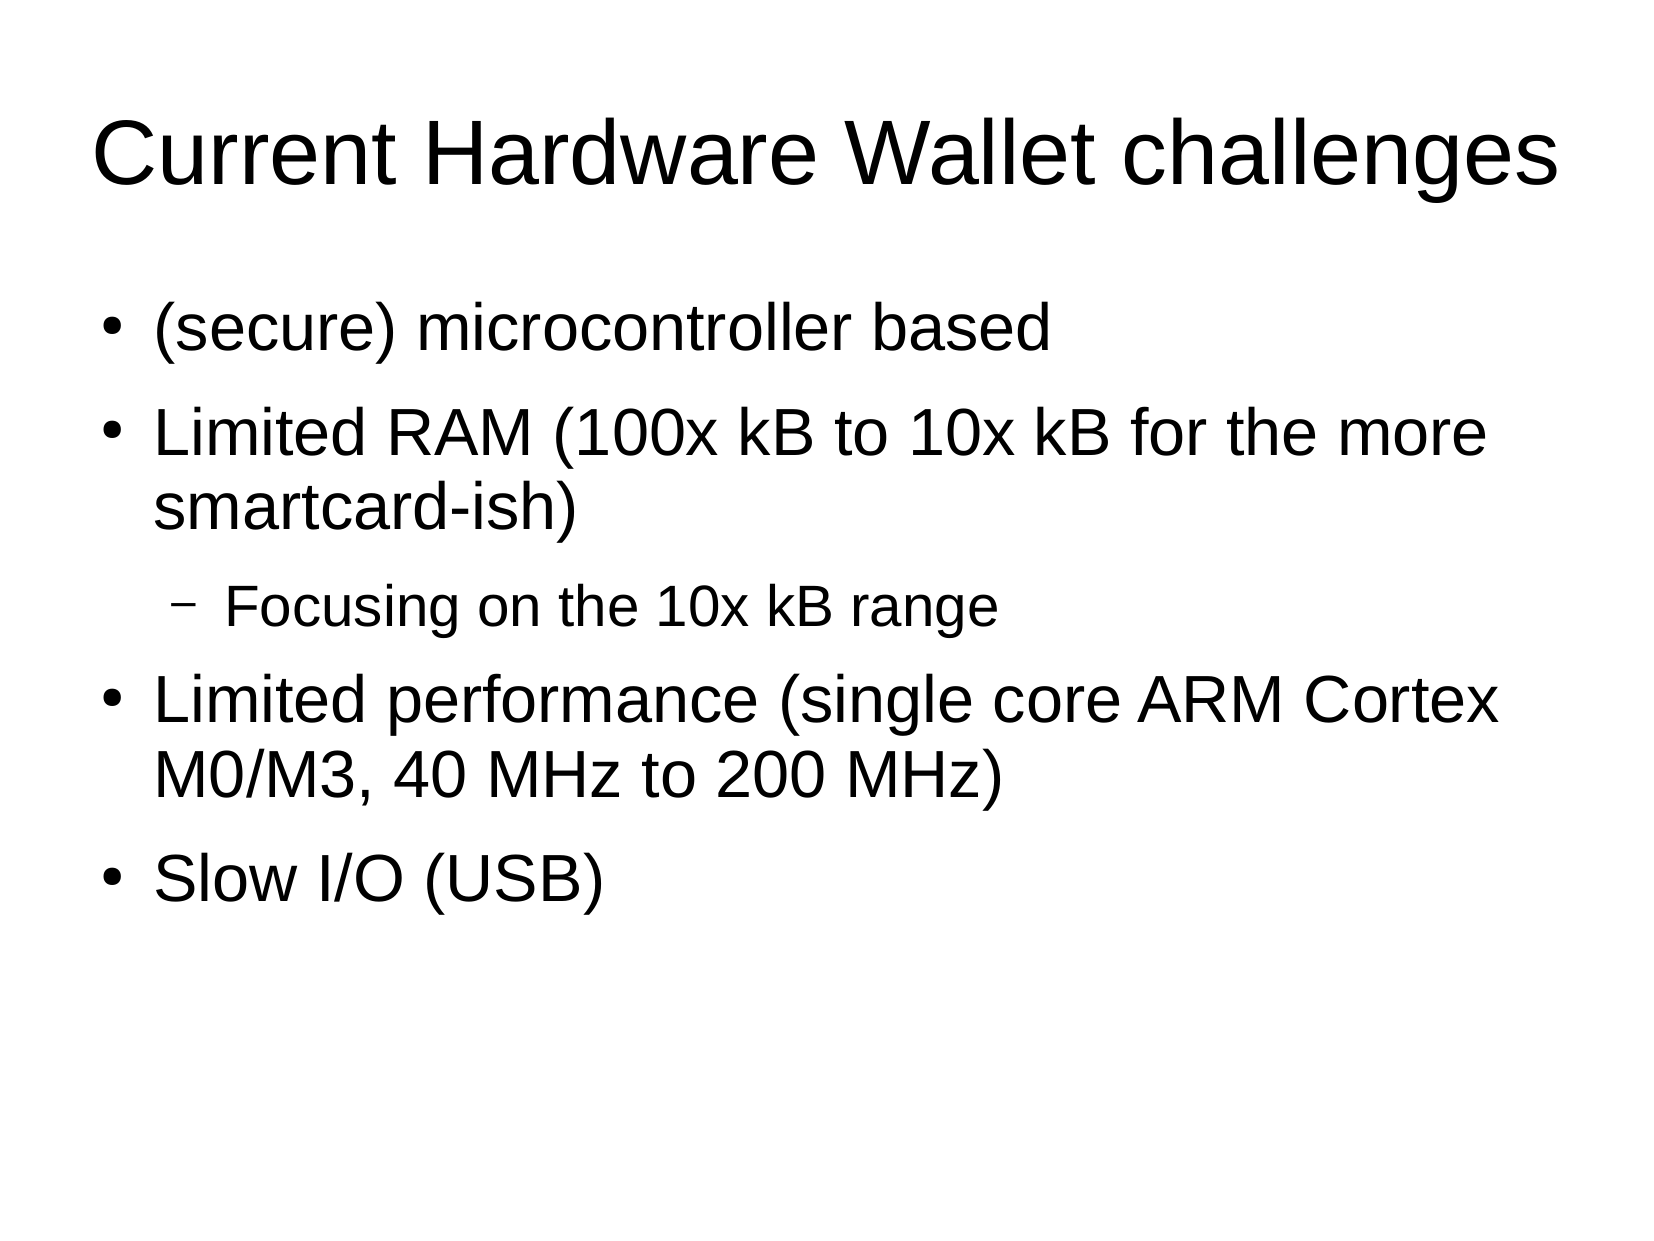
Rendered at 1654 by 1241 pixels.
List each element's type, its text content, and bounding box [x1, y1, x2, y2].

list (secure) microcontroller based Limited RAM (100x kB to 10x kB for the more smartcard-ish) Focusing on the 10x kB range Limited performance (single core ARM Cortex M0/M3, 40 MHz to 200 MHz) Slow I/O (USB) [82, 290, 1571, 1109]
title Current Hardware Wallet challenges [82, 49, 1571, 257]
